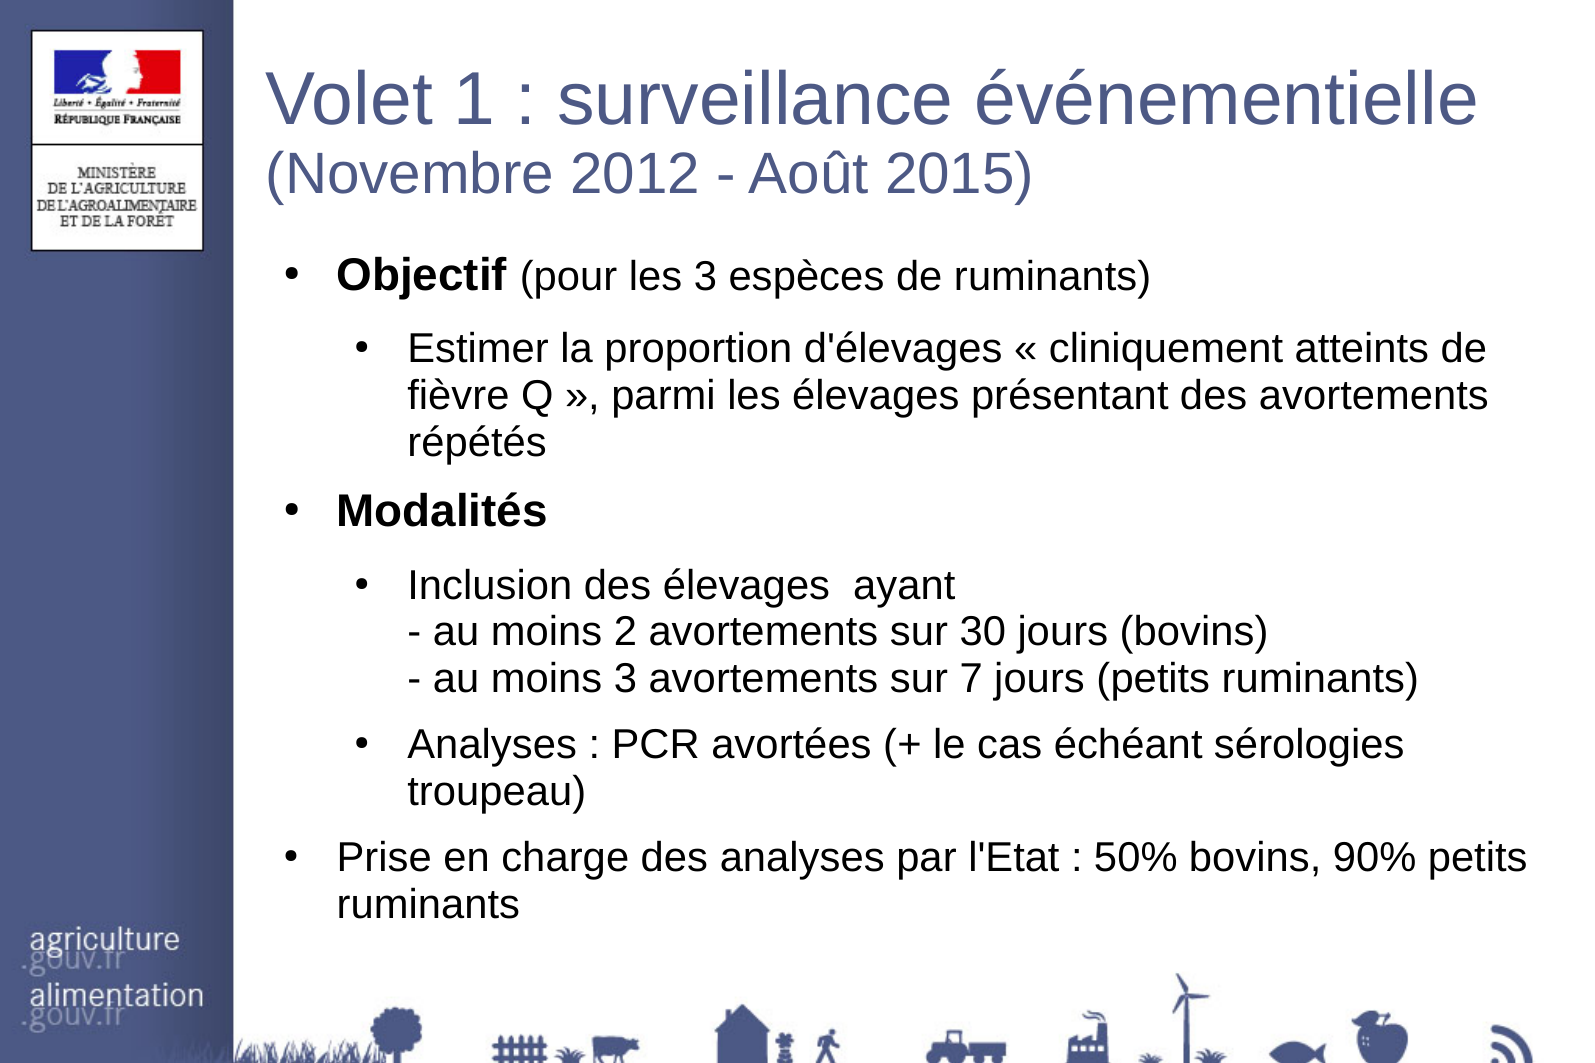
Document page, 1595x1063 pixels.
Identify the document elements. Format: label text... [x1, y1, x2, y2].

list Objectif (pour les 3 espèces de ruminants) Estimer la proportion d'élevages « cliniquement atteints de fièvre Q », parmi les élevages présentant des avortements répétés Modalités Inclusion des élevages ayant - au moins 2 avortements sur 30 jours (bovins) - au moins 3 avortements sur 7 jours (petits ruminants) Analyses : PCR avortées (+ le cas échéant sérologies troupeau) Prise en charge des analyses par l'Etat : 50% bovins, 90% petits ruminants [265, 248, 1536, 951]
picture [0, 0, 1595, 1063]
title Volet 1 : surveillance événementielle (Novembre 2012 - Août 2015) [265, 42, 1536, 220]
